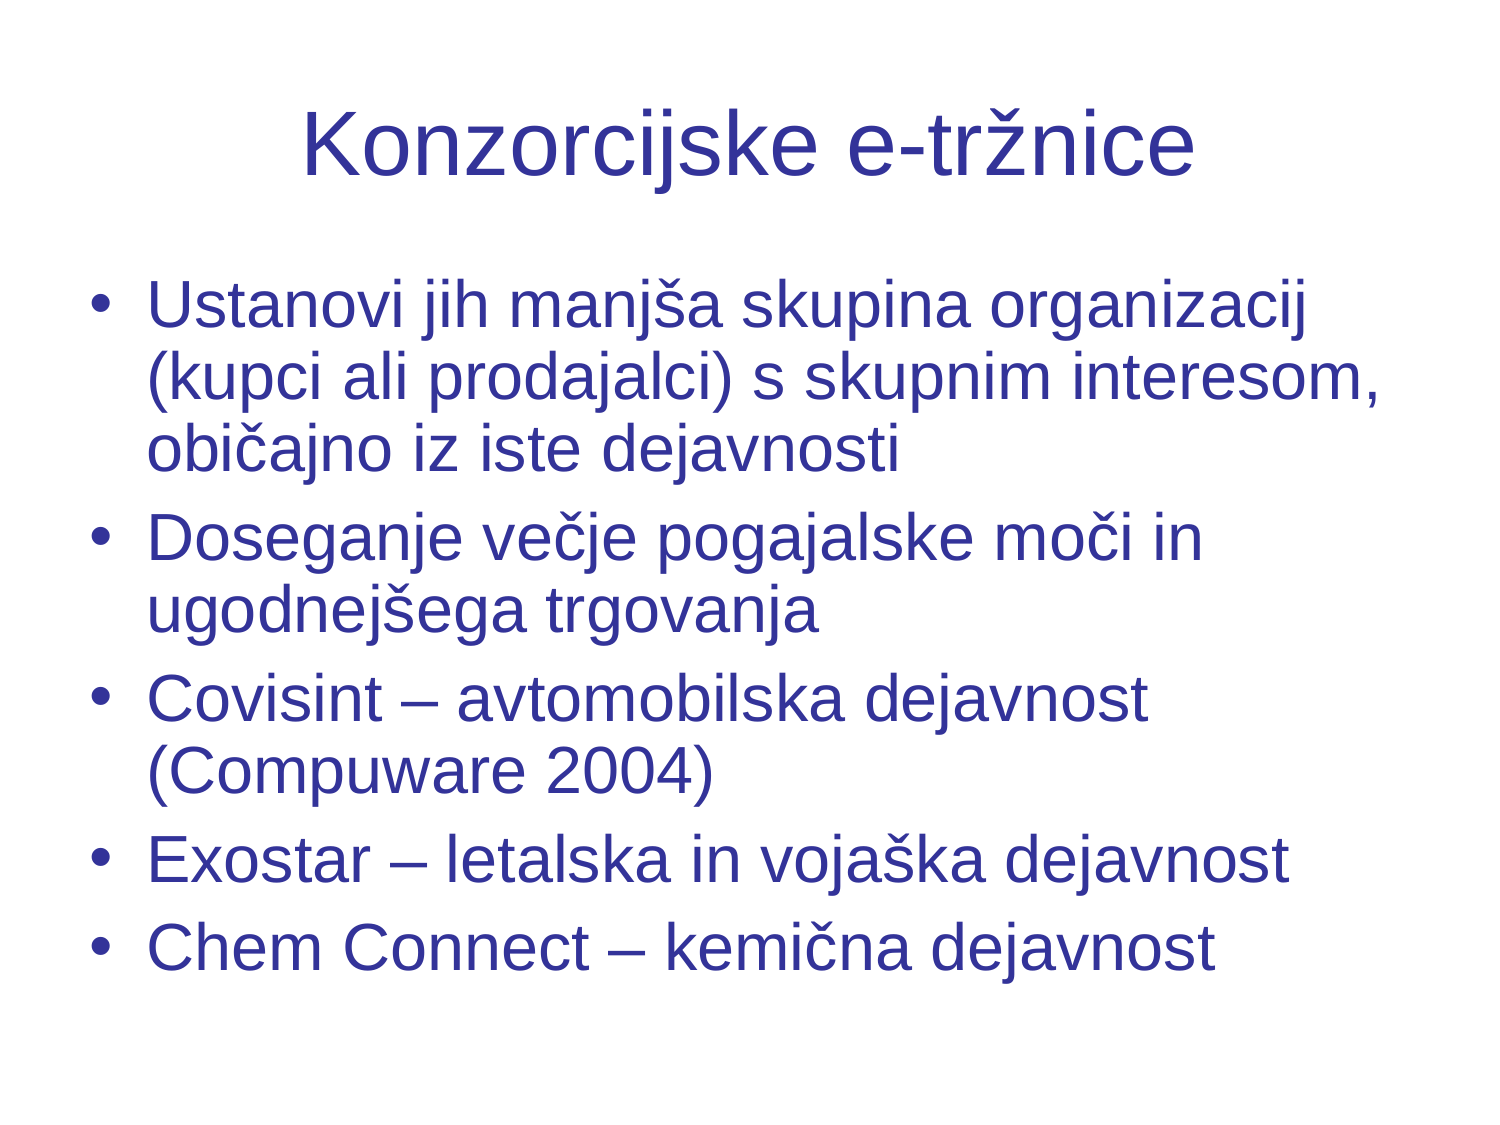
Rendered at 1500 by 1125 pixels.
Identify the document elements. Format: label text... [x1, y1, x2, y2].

title Konzorcijske e-tržnice [75, 45, 1426, 233]
list Ustanovi jih manjša skupina organizacij (kupci ali prodajalci) s skupnim interesom, običajno iz iste dejavnosti Doseganje večje pogajalske moči in ugodnejšega trgovanja Covisint – avtomobilska dejavnost (Compuware 2004) Exostar – letalska in vojaška dejavnost Chem Connect – kemična dejavnost [75, 262, 1426, 1006]
